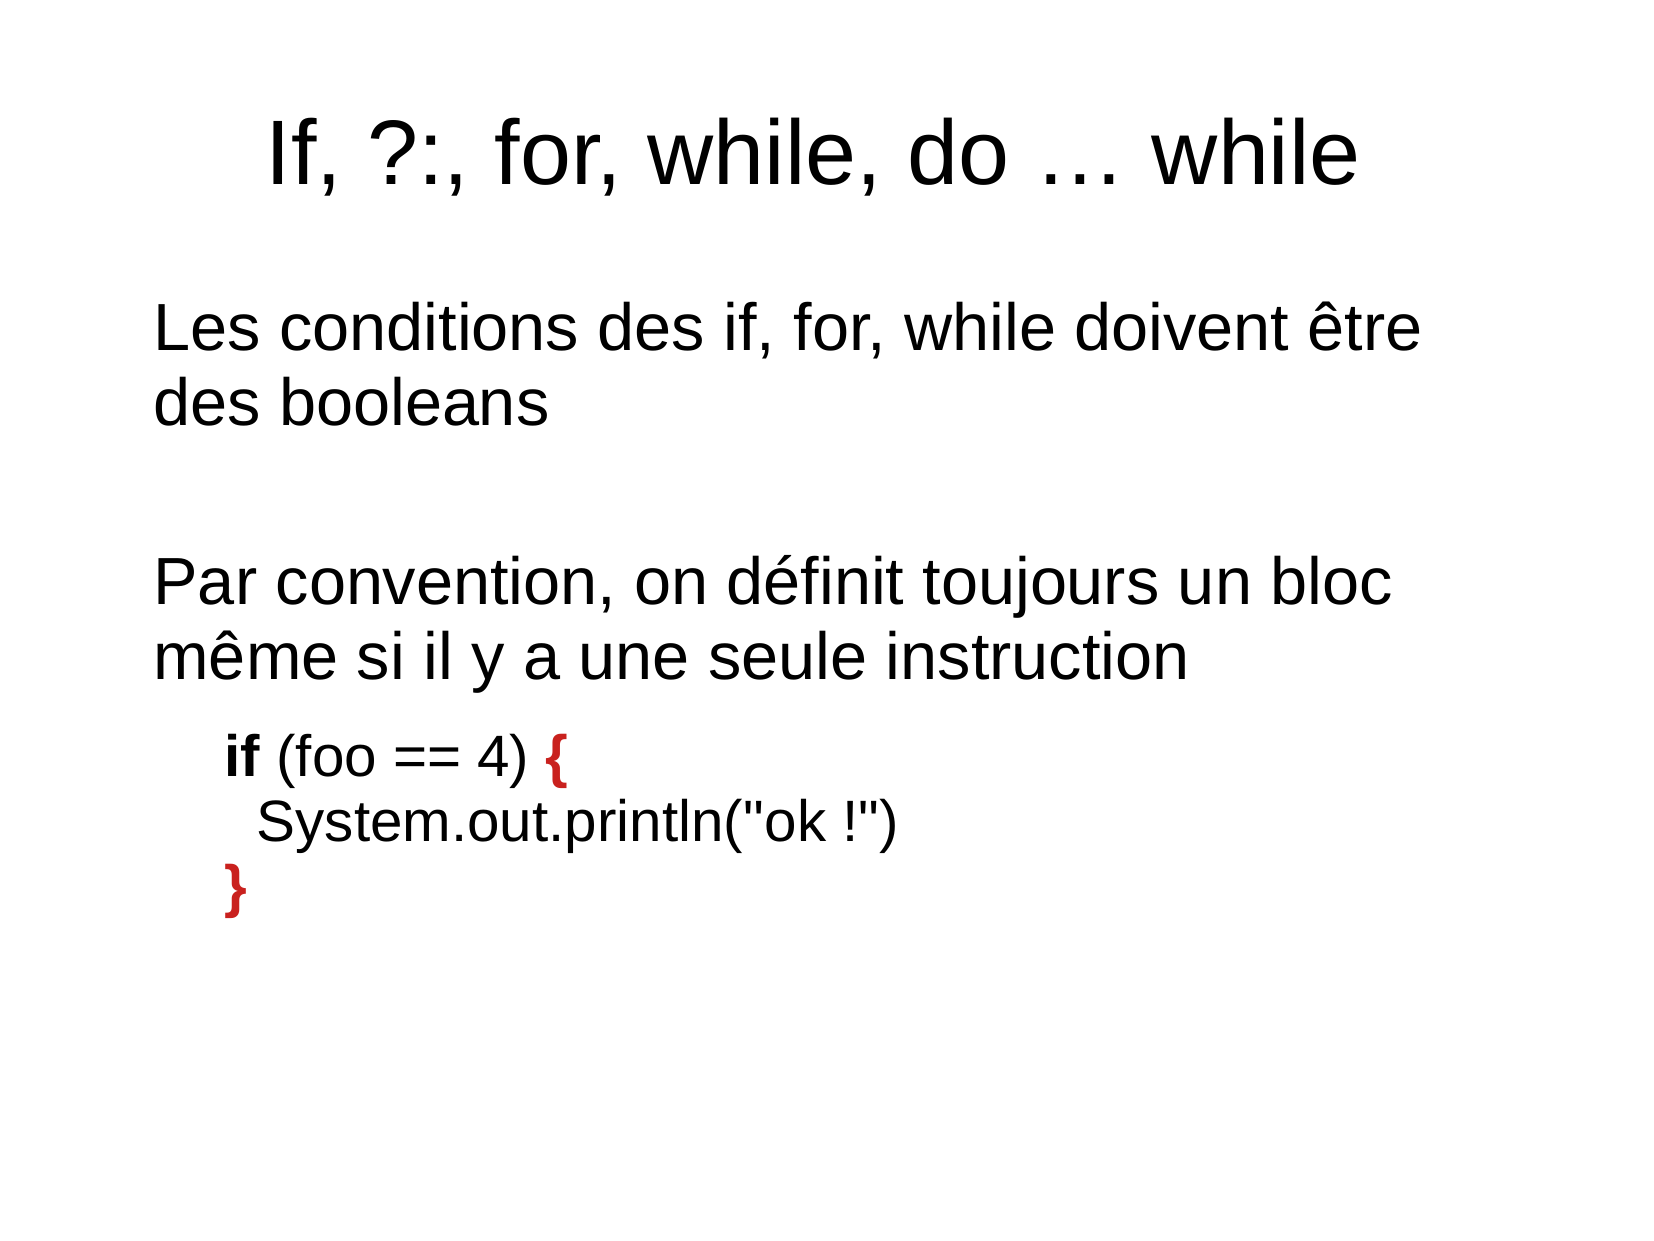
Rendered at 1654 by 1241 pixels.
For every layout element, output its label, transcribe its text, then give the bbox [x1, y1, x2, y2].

list Les conditions des if, for, while doivent être des booleans Par convention, on définit toujours un bloc même si il y a une seule instruction if (foo == 4) { System.out.println("ok !") } [82, 290, 1571, 1156]
title If, ?:, for, while, do … while [82, 49, 1571, 257]
